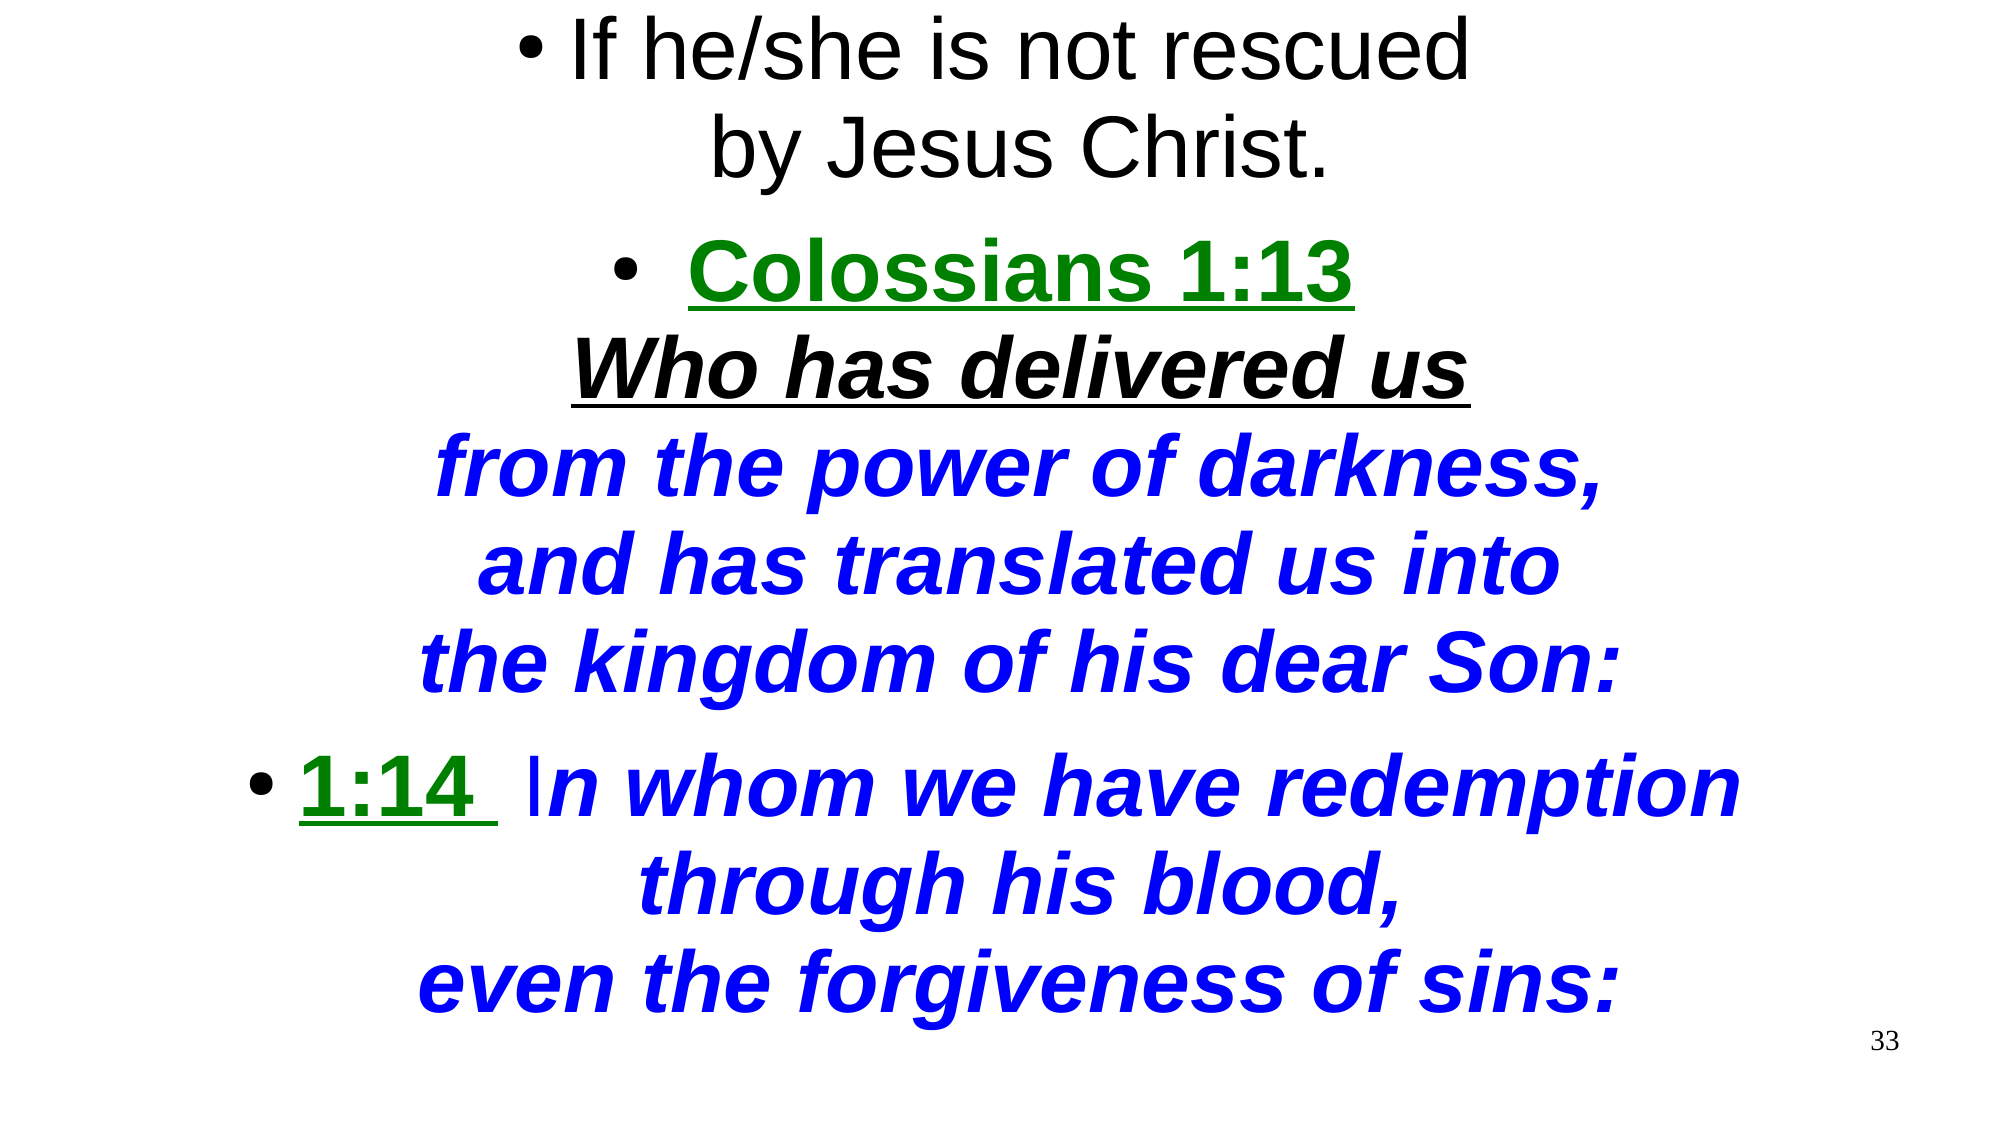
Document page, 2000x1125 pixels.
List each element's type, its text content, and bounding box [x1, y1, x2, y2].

list If he/she is not rescued by Jesus Christ. Colossians 1:13 Who has delivered us from the power of darkness, and has translated us into the kingdom of his dear Son: 1:14 In whom we have redemption through his blood, even the forgiveness of sins: [0, 0, 1996, 1123]
